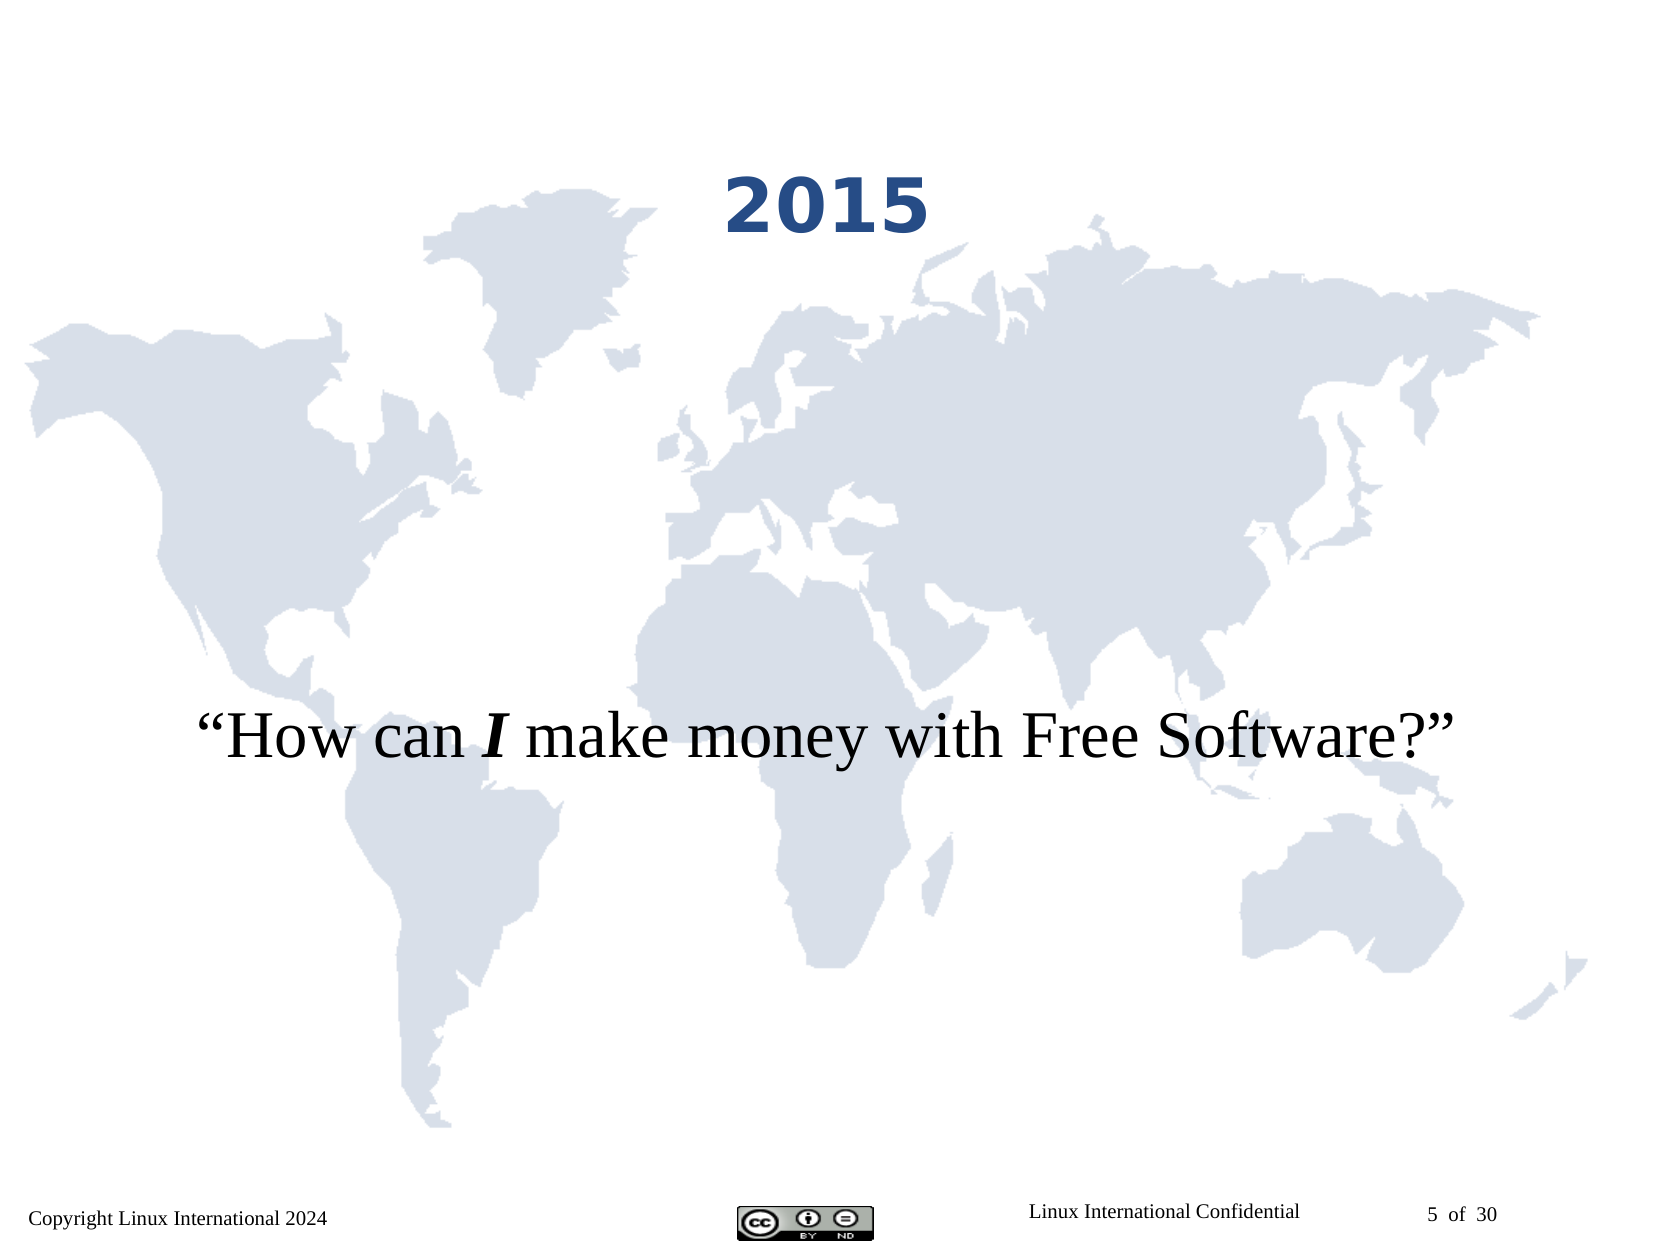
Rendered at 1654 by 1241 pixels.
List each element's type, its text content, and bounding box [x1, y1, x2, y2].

picture [0, 108, 1616, 1164]
subtitle “How can I make money with Free Software?” [121, 344, 1534, 1127]
title 2015 [121, 102, 1534, 310]
picture [737, 1206, 874, 1241]
